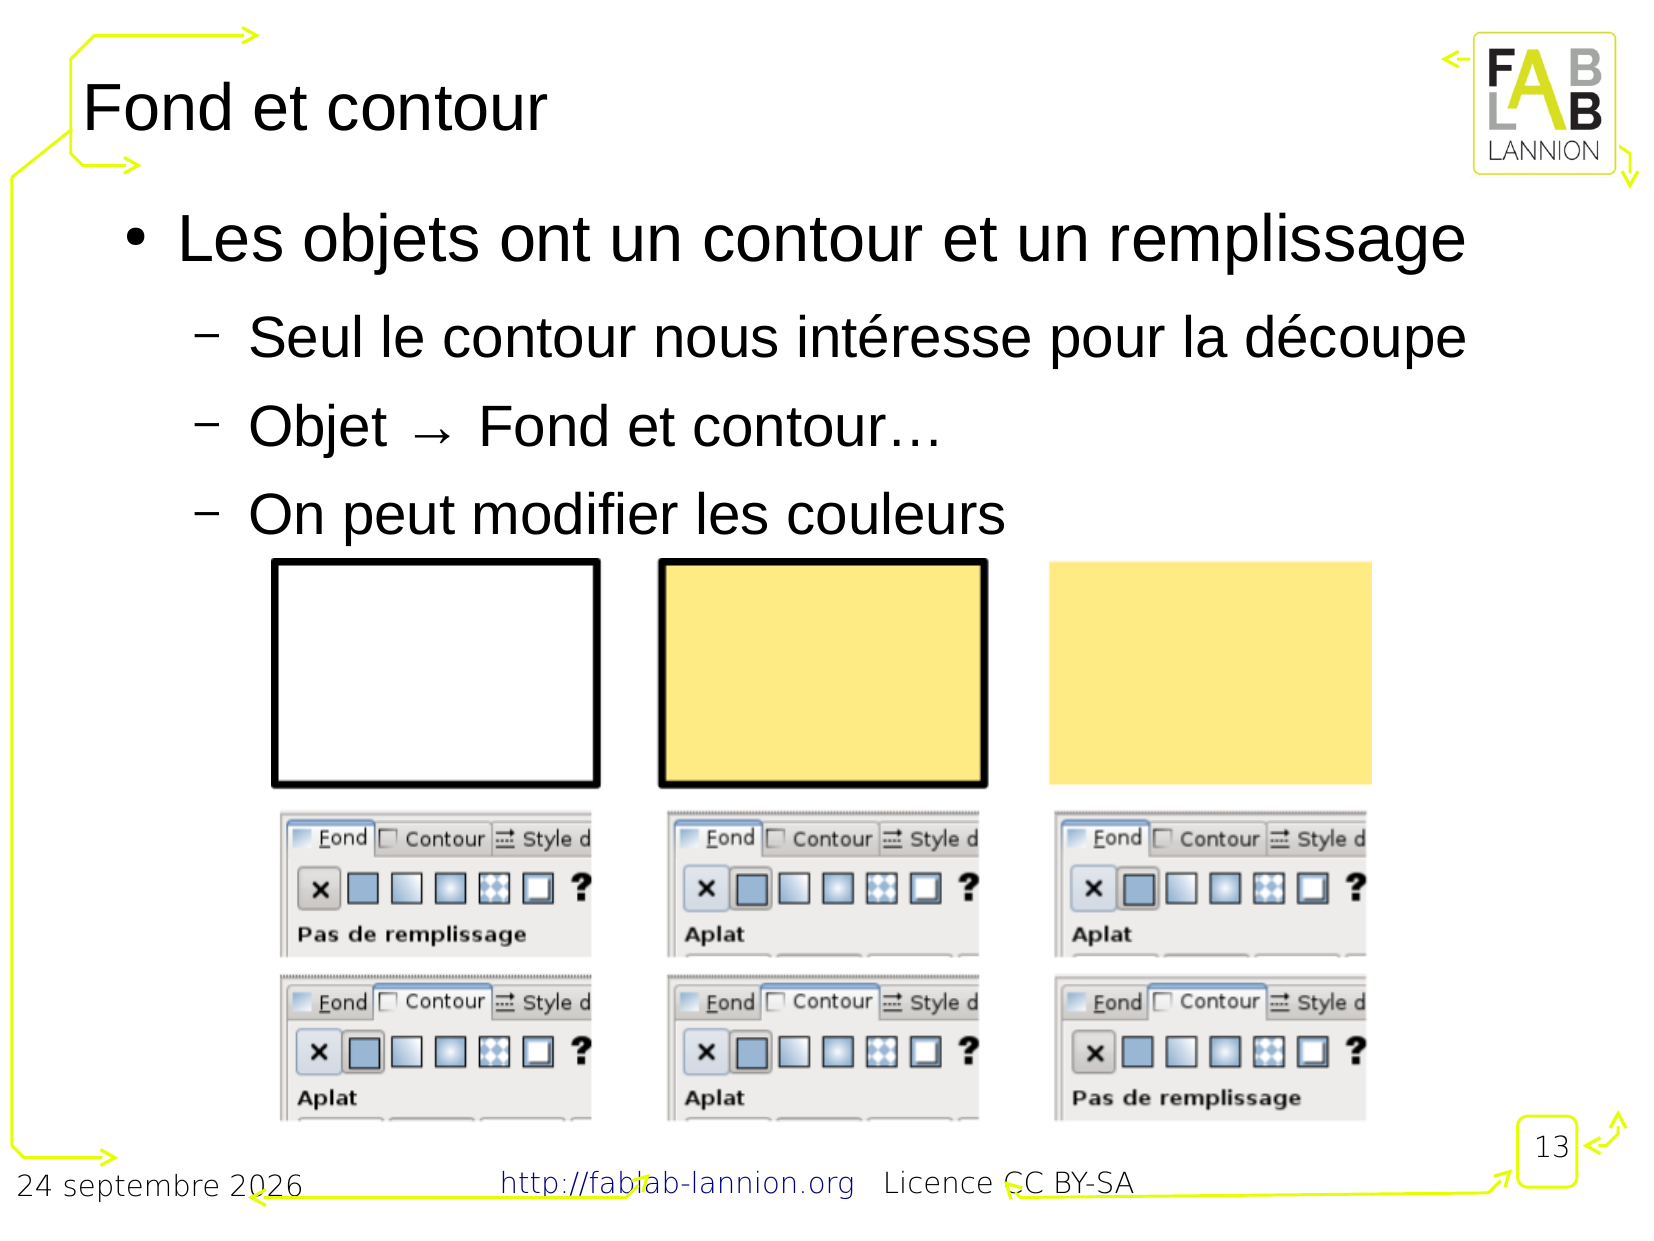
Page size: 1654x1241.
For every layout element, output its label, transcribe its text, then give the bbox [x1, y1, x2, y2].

picture [1470, 29, 1619, 178]
list Les objets ont un contour et un remplissage Seul le contour nous intéresse pour la découpe Objet → Fond et contour… On peut modifier les couleurs [106, 200, 1595, 1146]
title Fond et contour [82, 49, 1441, 166]
